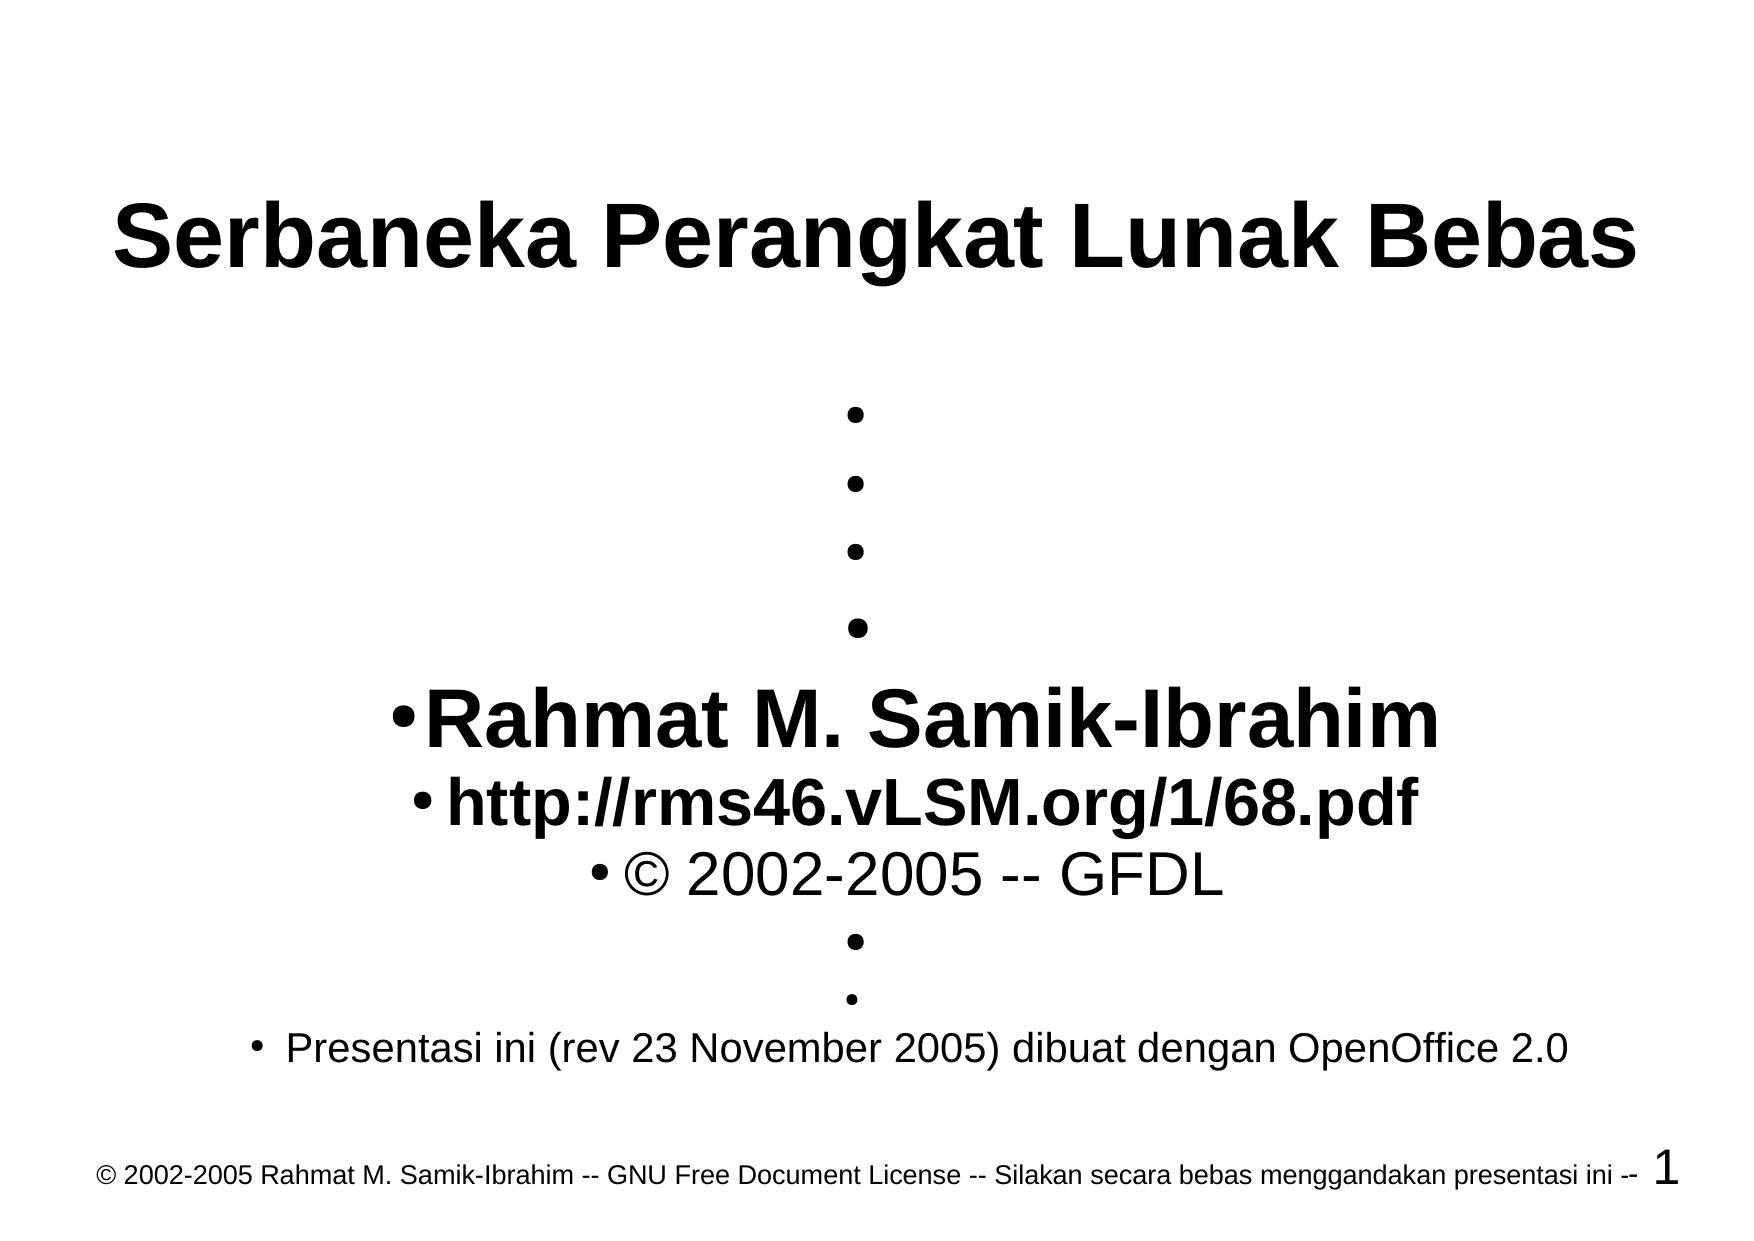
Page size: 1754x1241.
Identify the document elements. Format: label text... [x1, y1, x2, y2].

title Serbaneka Perangkat Lunak Bebas [80, 108, 1675, 363]
subtitle Rahmat M. Samik-Ibrahim http://rms46.vLSM.org/1/68.pdf © 2002-2005 -- GFDL Presentasi ini (rev 23 November 2005) dibuat dengan OpenOffice 2.0 [171, 355, 1589, 1098]
